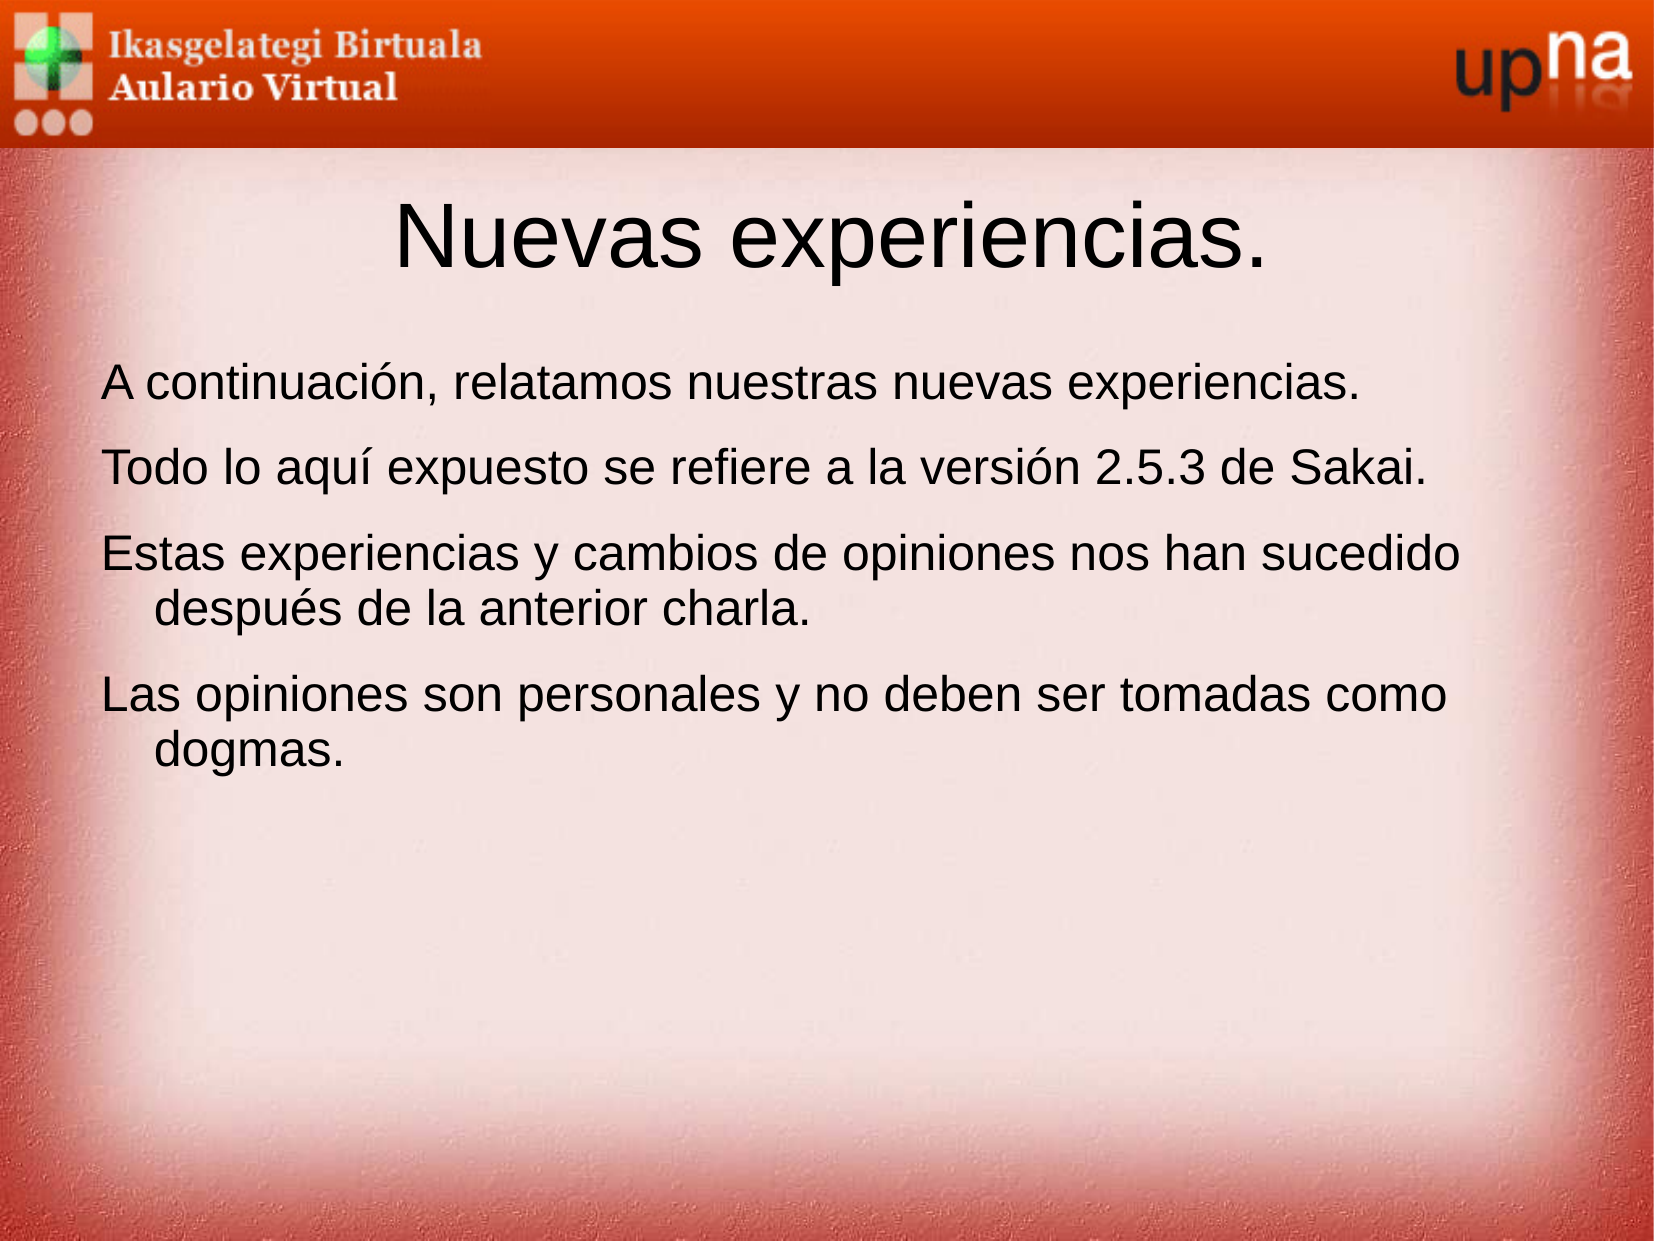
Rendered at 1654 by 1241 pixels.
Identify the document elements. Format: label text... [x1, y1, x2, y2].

picture [0, 0, 1654, 1241]
list A continuación, relatamos nuestras nuevas experiencias. Todo lo aquí expuesto se refiere a la versión 2.5.3 de Sakai. Estas experiencias y cambios de opiniones nos han sucedido después de la anterior charla. Las opiniones son personales y no deben ser tomadas como dogmas. [83, 354, 1572, 1095]
title Nuevas experiencias. [88, 147, 1577, 325]
